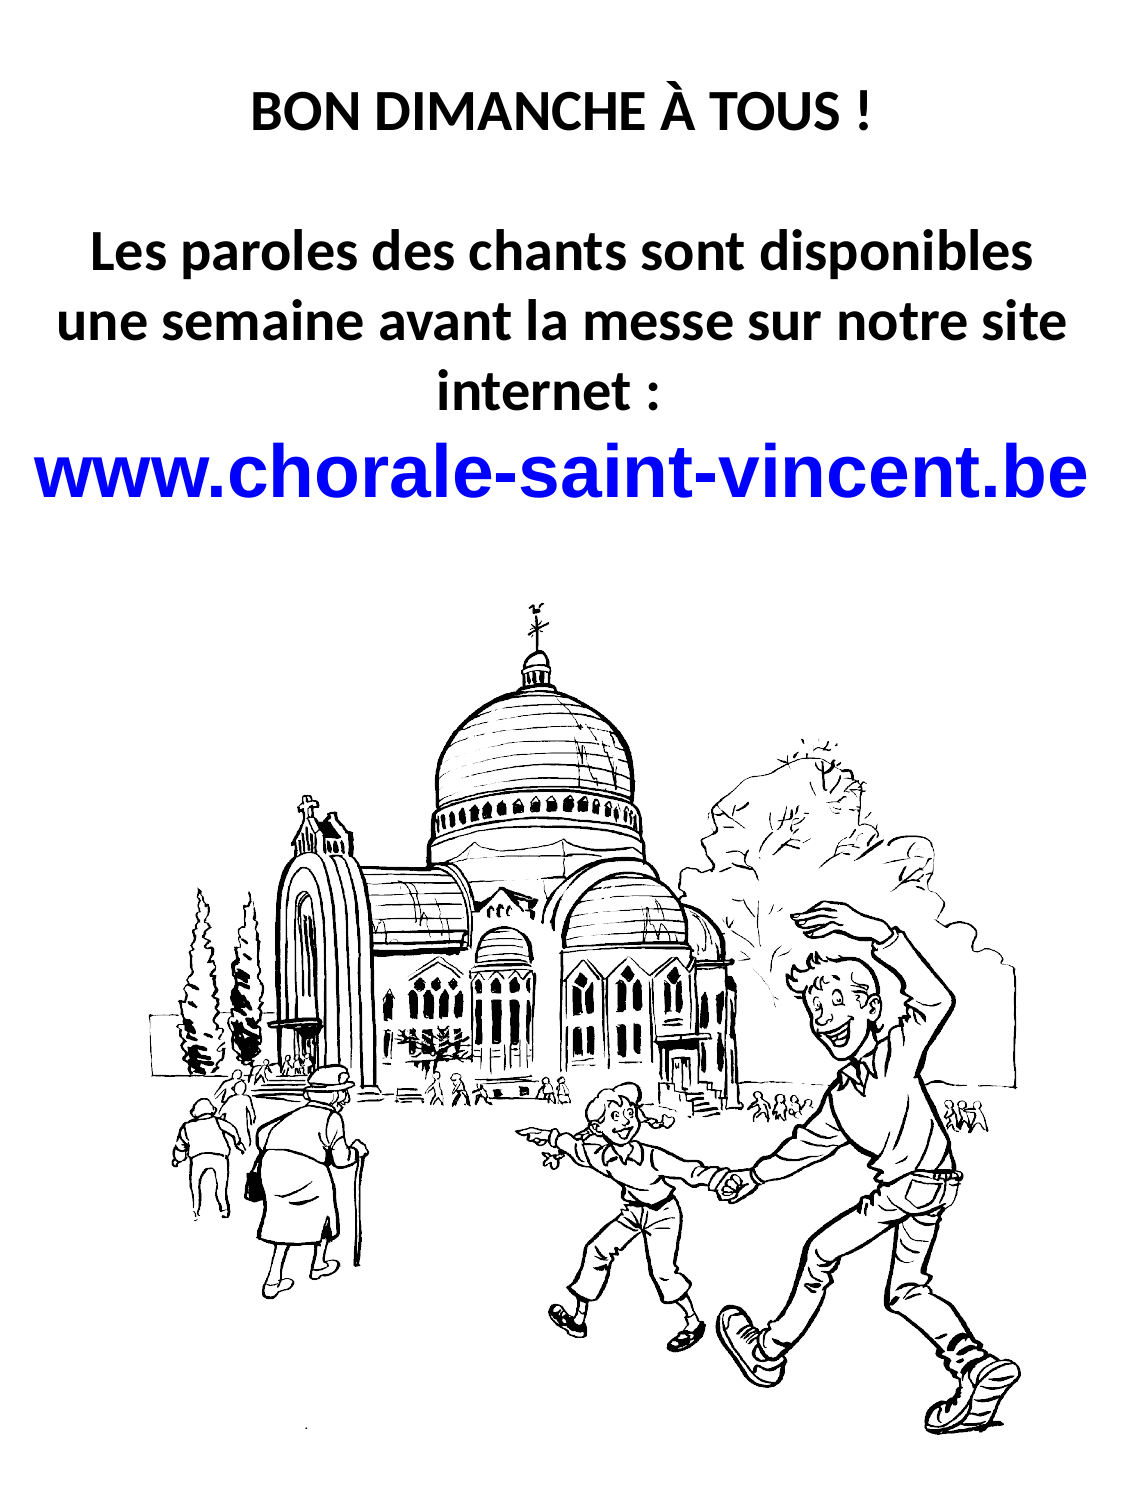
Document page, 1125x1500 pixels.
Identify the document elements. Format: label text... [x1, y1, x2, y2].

picture [141, 556, 1027, 1441]
text_box BON DIMANCHE À TOUS ! Les paroles des chants sont disponibles une semaine avant la messe sur notre site internet : www.chorale-saint-vincent.be [0, 64, 1125, 289]
